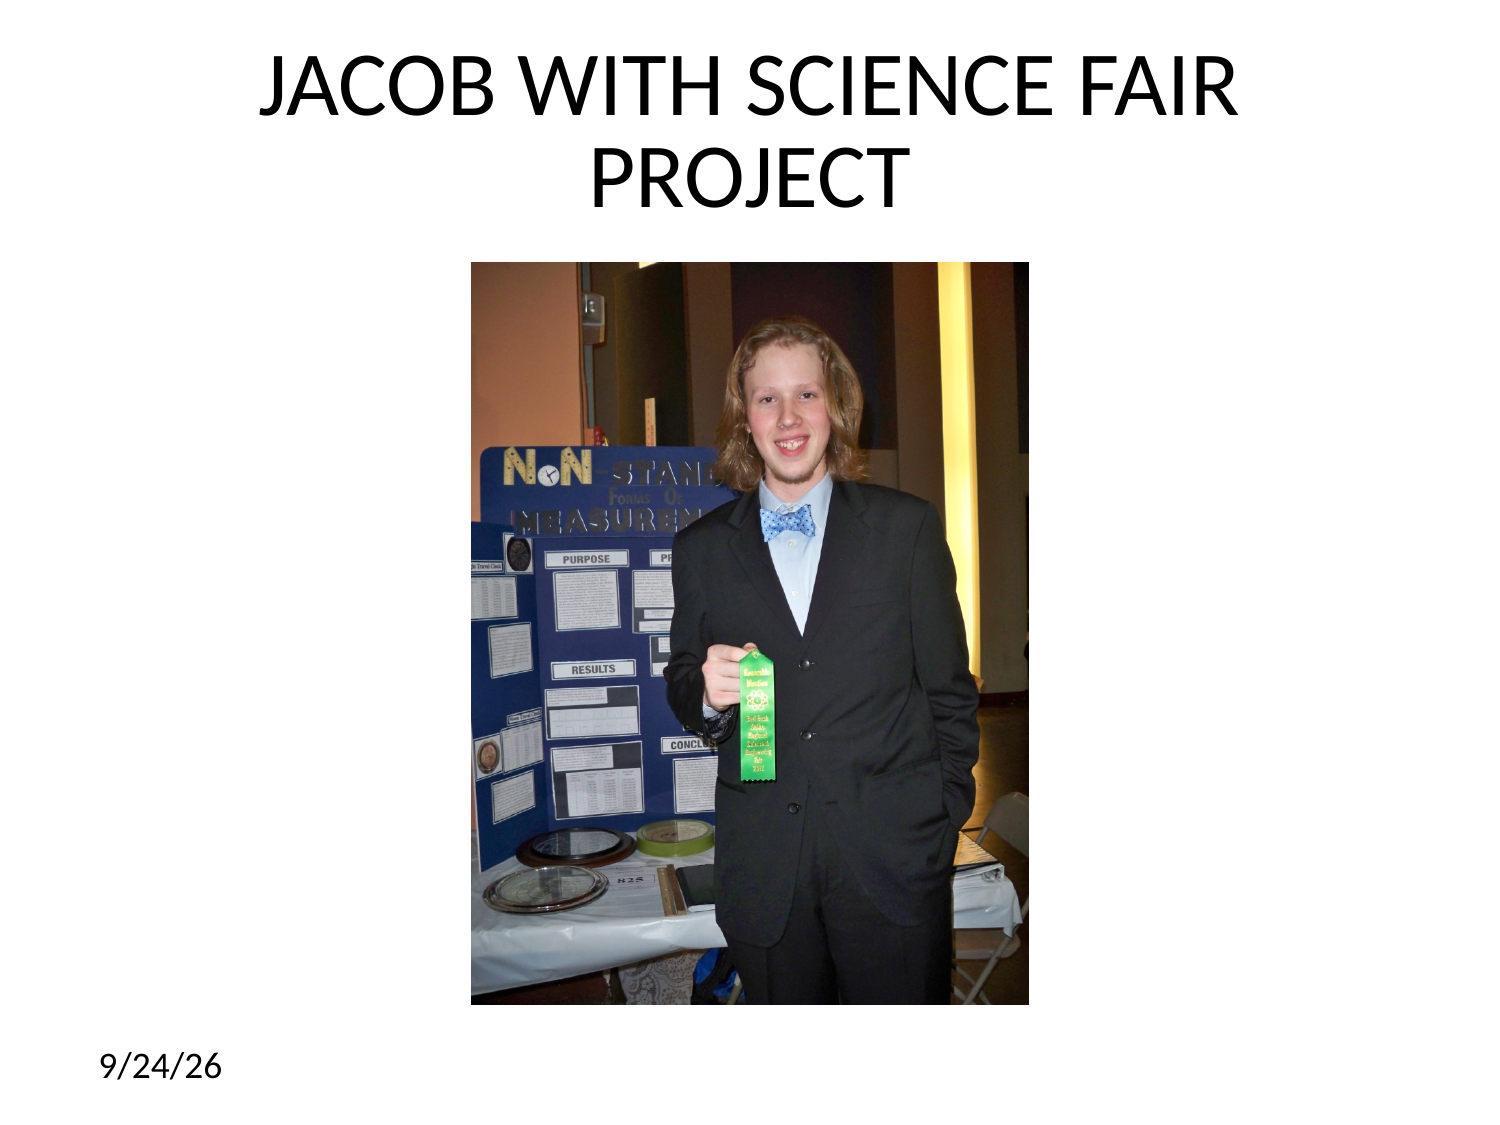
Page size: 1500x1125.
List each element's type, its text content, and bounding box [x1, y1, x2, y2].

picture [471, 262, 1029, 1005]
title JACOB WITH SCIENCE FAIR PROJECT [75, 45, 1425, 233]
